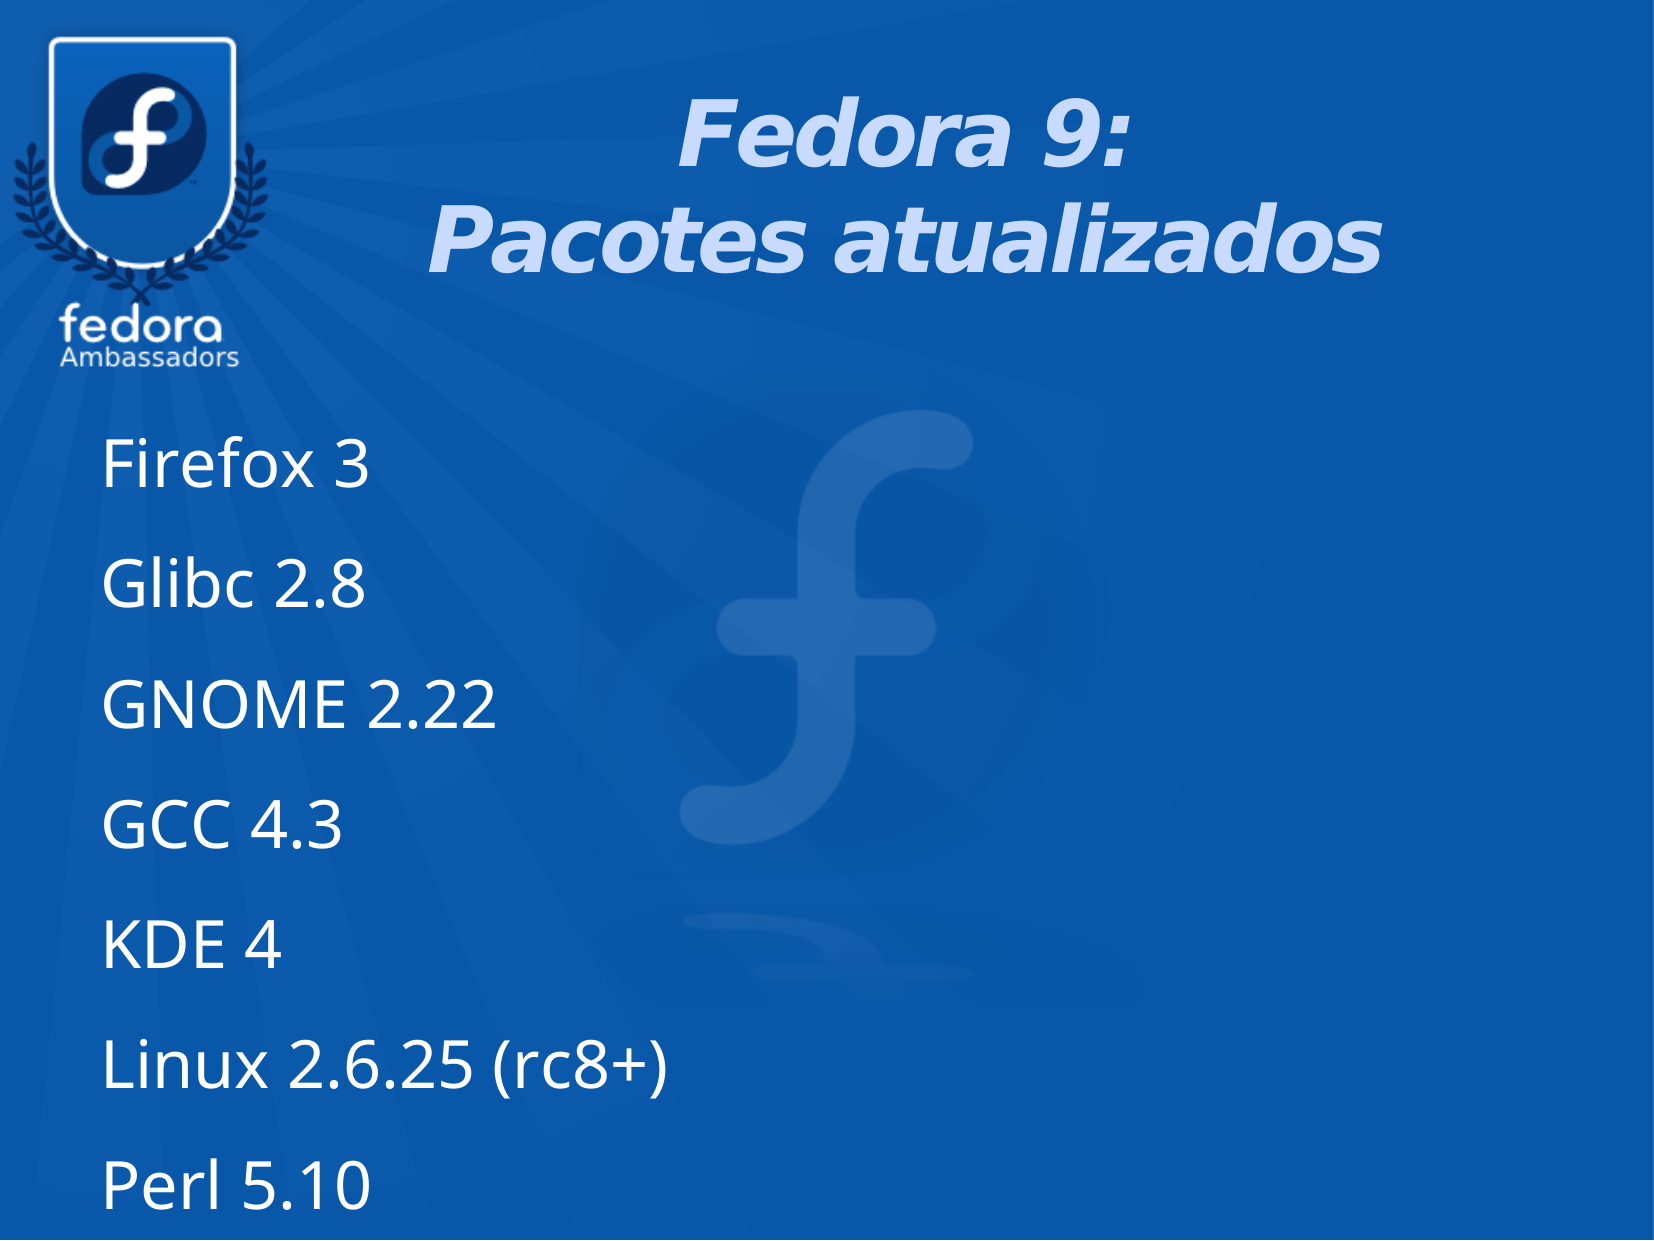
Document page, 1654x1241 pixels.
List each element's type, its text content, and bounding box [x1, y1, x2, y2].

title Fedora 9: Pacotes atualizados [160, 80, 1654, 295]
list Firefox 3 Glibc 2.8 GNOME 2.22 GCC 4.3 KDE 4 Linux 2.6.25 (rc8+) Perl 5.10 [82, 416, 1571, 1159]
picture [0, 0, 1654, 1240]
